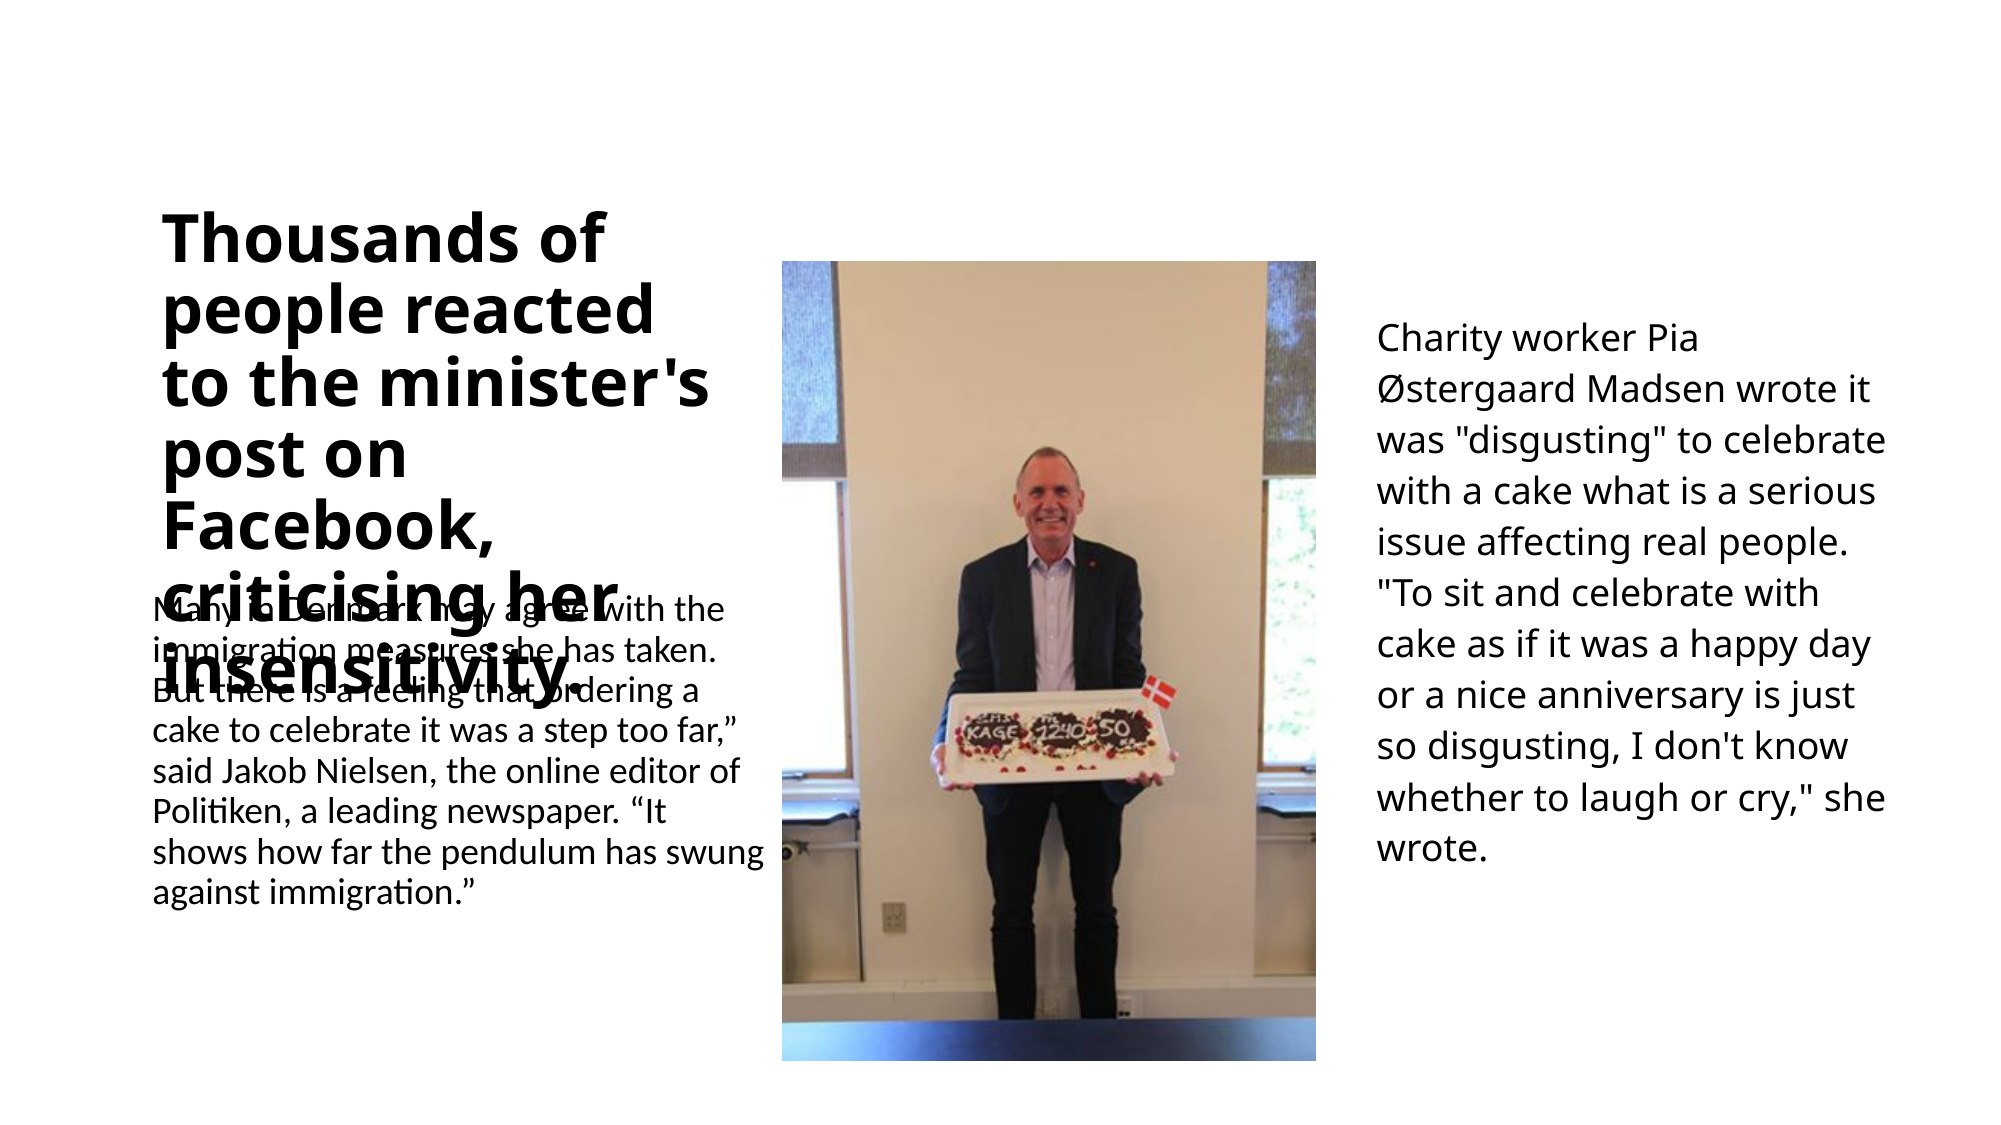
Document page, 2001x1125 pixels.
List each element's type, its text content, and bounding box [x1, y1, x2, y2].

title Thousands of people reacted to the minister's post on Facebook, criticising her insensitivity. [146, 197, 737, 581]
picture [782, 261, 1316, 1061]
text_box Charity worker Pia Østergaard Madsen wrote it was "disgusting" to celebrate with a cake what is a serious issue affecting real people. "To sit and celebrate with cake as if it was a happy day or a nice anniversary is just so disgusting, I don't know whether to laugh or cry," she wrote. [1361, 304, 1918, 881]
list Many in Denmark may agree with the immigration measures she has taken. But there is a feeling that ordering a cake to celebrate it was a step too far,” said Jakob Nielsen, the online editor of Politiken, a leading newspaper. “It shows how far the pendulum has swung against immigration.” [137, 581, 783, 963]
